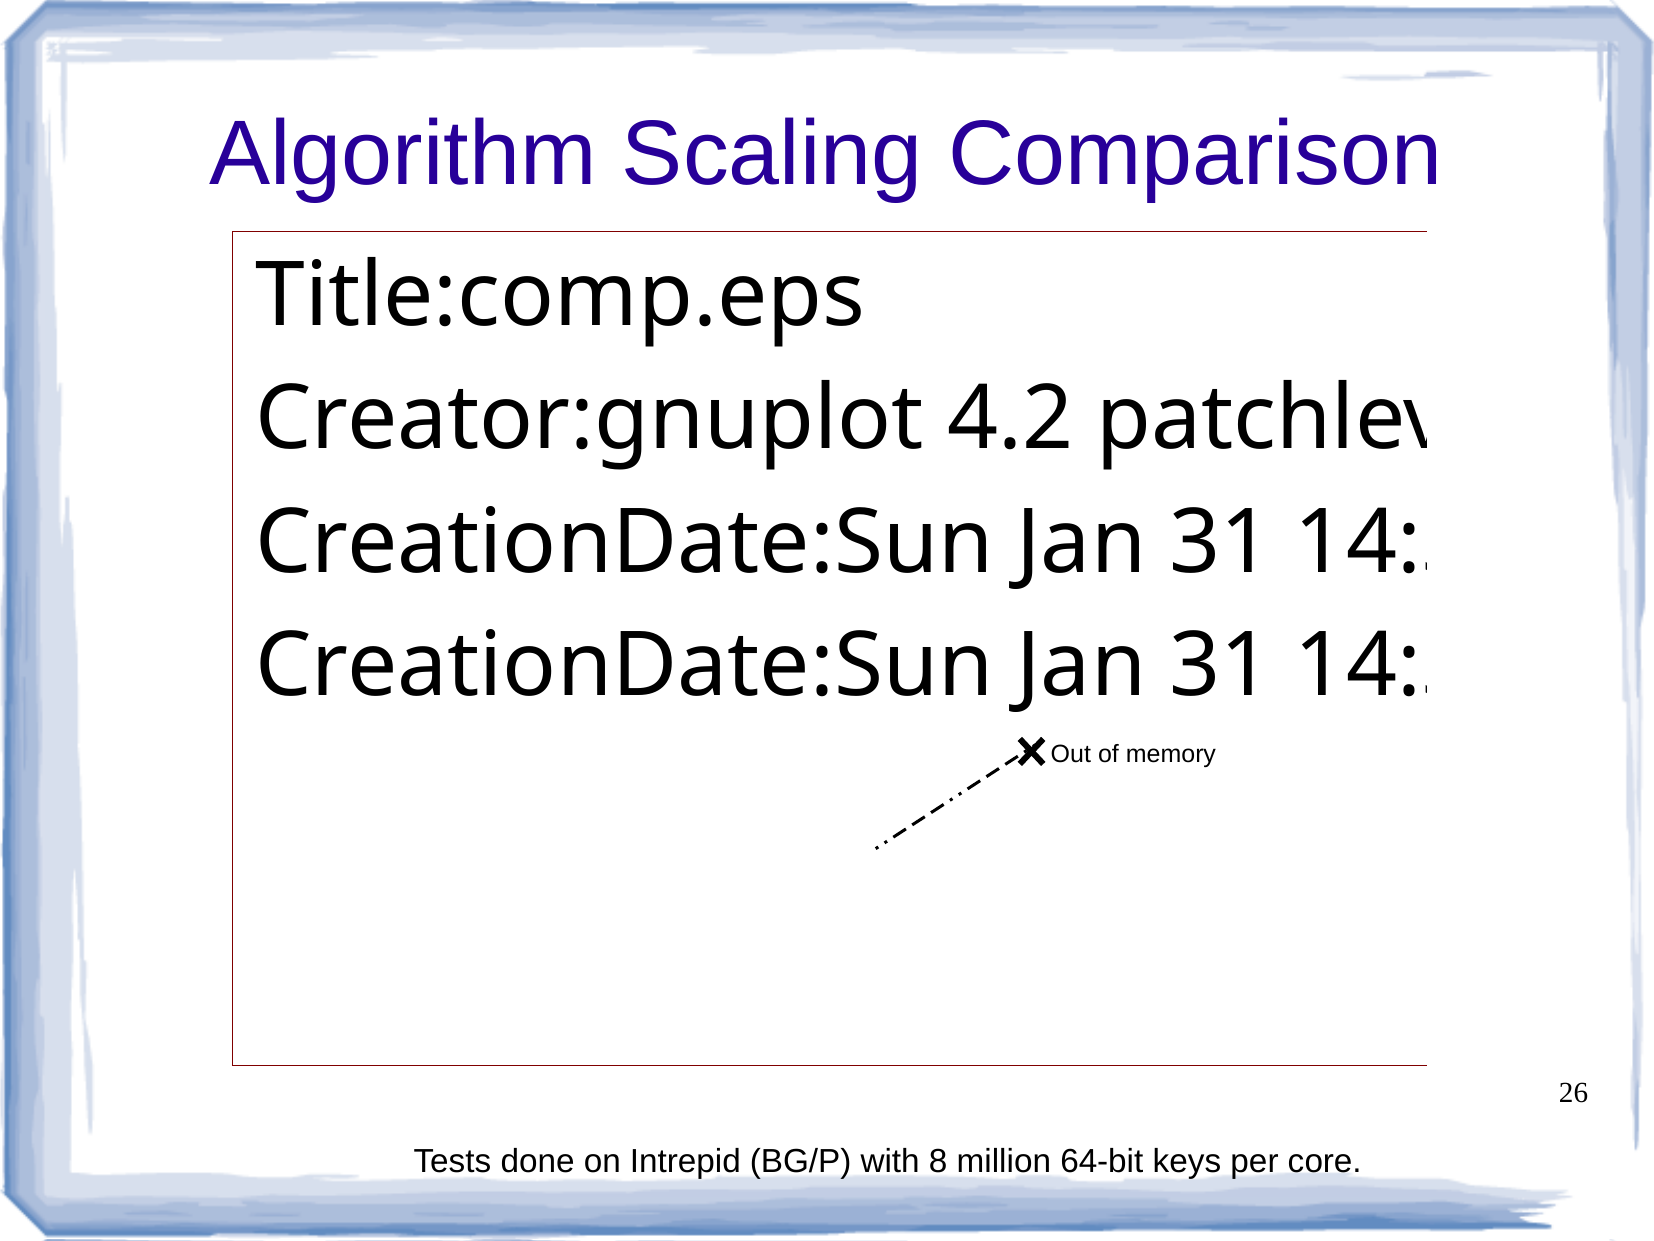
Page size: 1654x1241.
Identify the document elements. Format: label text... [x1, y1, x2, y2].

text_box Tests done on Intrepid (BG/P) with 8 million 64-bit keys per core. [398, 1135, 1378, 1188]
text_box Out of memory [1035, 732, 1232, 776]
title Algorithm Scaling Comparison [82, 49, 1571, 257]
picture [0, 0, 1654, 1241]
